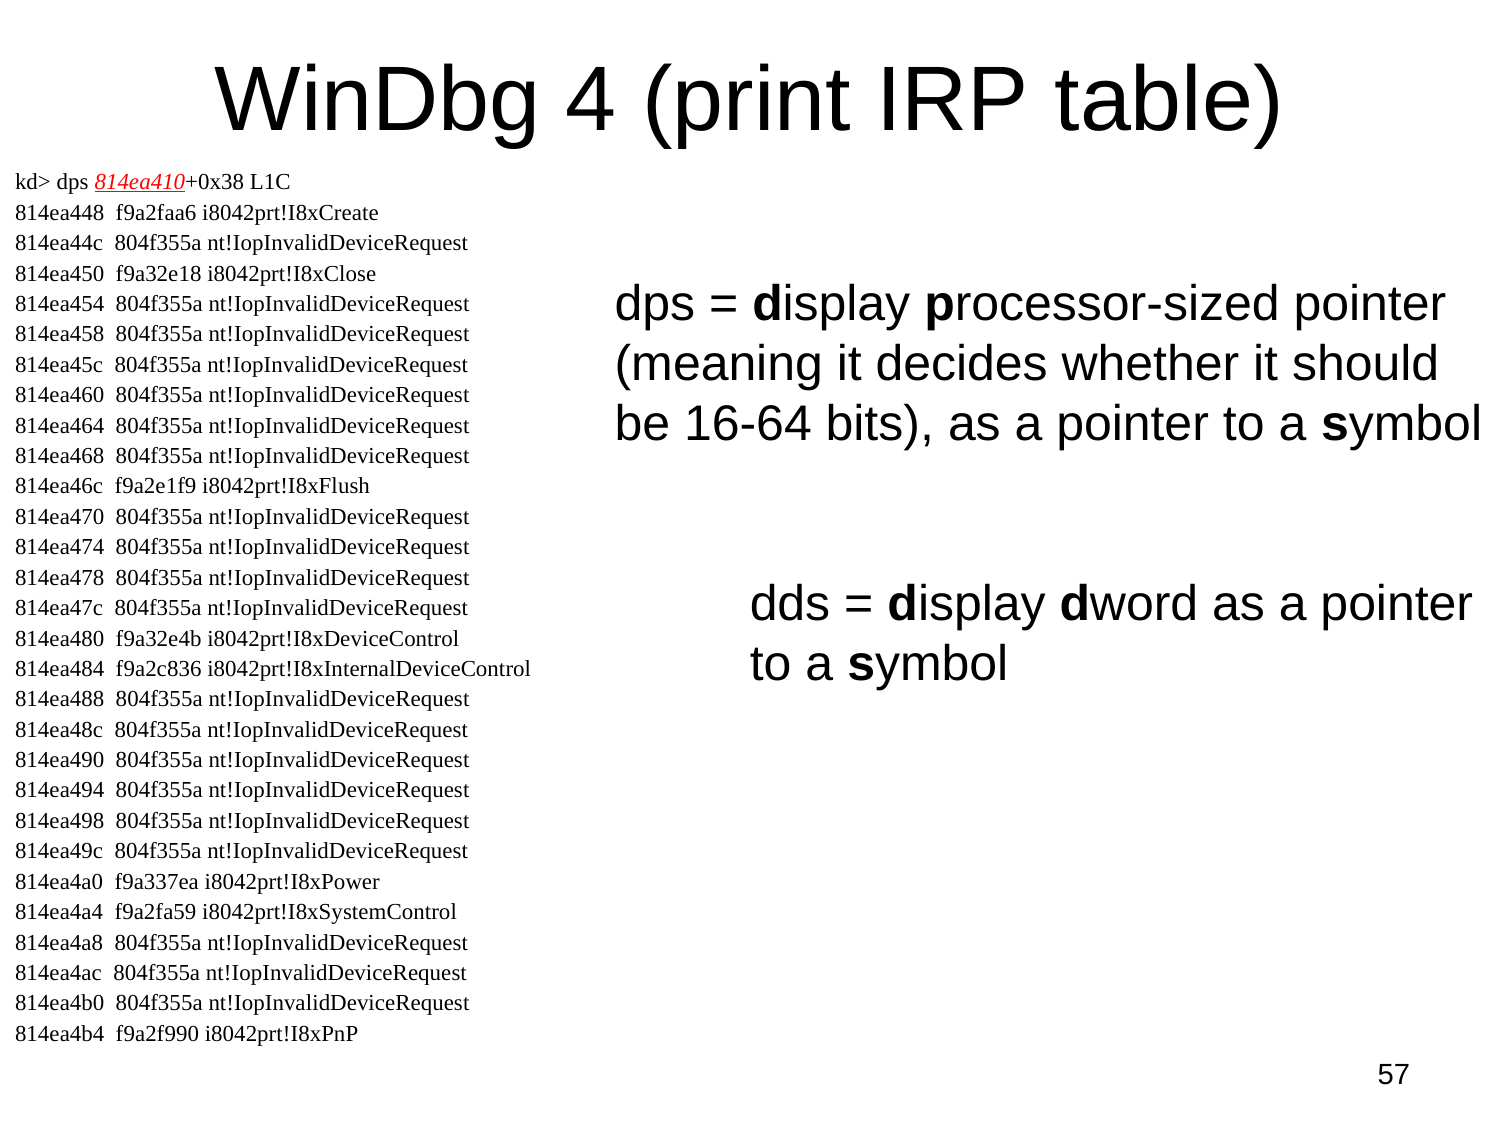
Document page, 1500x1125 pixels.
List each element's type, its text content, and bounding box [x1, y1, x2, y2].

text_box <number> [1074, 1042, 1426, 1103]
text_box dps = display processor-sized pointer (meaning it decides whether it should be 16-64 bits), as a pointer to a symbol [599, 262, 1497, 458]
list kd> dps 814ea410+0x38 L1C 814ea448 f9a2faa6 i8042prt!I8xCreate 814ea44c 804f355a nt!IopInvalidDeviceRequest 814ea450 f9a32e18 i8042prt!I8xClose 814ea454 804f355a nt!IopInvalidDeviceRequest 814ea458 804f355a nt!IopInvalidDeviceRequest 814ea45c 804f355a nt!IopInvalidDeviceRequest 814ea460 804f355a nt!IopInvalidDeviceRequest 814ea464 804f355a nt!IopInvalidDeviceRequest 814ea468 804f355a nt!IopInvalidDeviceRequest 814ea46c f9a2e1f9 i8042prt!I8xFlush 814ea470 804f355a nt!IopInvalidDeviceRequest 814ea474 804f355a nt!IopInvalidDeviceRequest 814ea478 804f355a nt!IopInvalidDeviceRequest 814ea47c 804f355a nt!IopInvalidDeviceRequest 814ea480 f9a32e4b i8042prt!I8xDeviceControl 814ea484 f9a2c836 i8042prt!I8xInternalDeviceControl 814ea488 804f355a nt!IopInvalidDeviceRequest 814ea48c 804f355a nt!IopInvalidDeviceRequest 814ea490 804f355a nt!IopInvalidDeviceRequest 814ea494 804f355a nt!IopInvalidDeviceRequest 814ea498 804f355a nt!IopInvalidDeviceRequest 814ea49c 804f355a nt!IopInvalidDeviceRequest 814ea4a0 f9a337ea i8042prt!I8xPower 814ea4a4 f9a2fa59 i8042prt!I8xSystemControl 814ea4a8 804f355a nt!IopInvalidDeviceRequest 814ea4ac 804f355a nt!IopInvalidDeviceRequest 814ea4b0 804f355a nt!IopInvalidDeviceRequest 814ea4b4 f9a2f990 i8042prt!I8xPnP [0, 162, 1500, 1125]
title WinDbg 4 (print IRP table) [0, 0, 1500, 162]
text_box dds = display dword as a pointer to a symbol [735, 562, 1500, 698]
